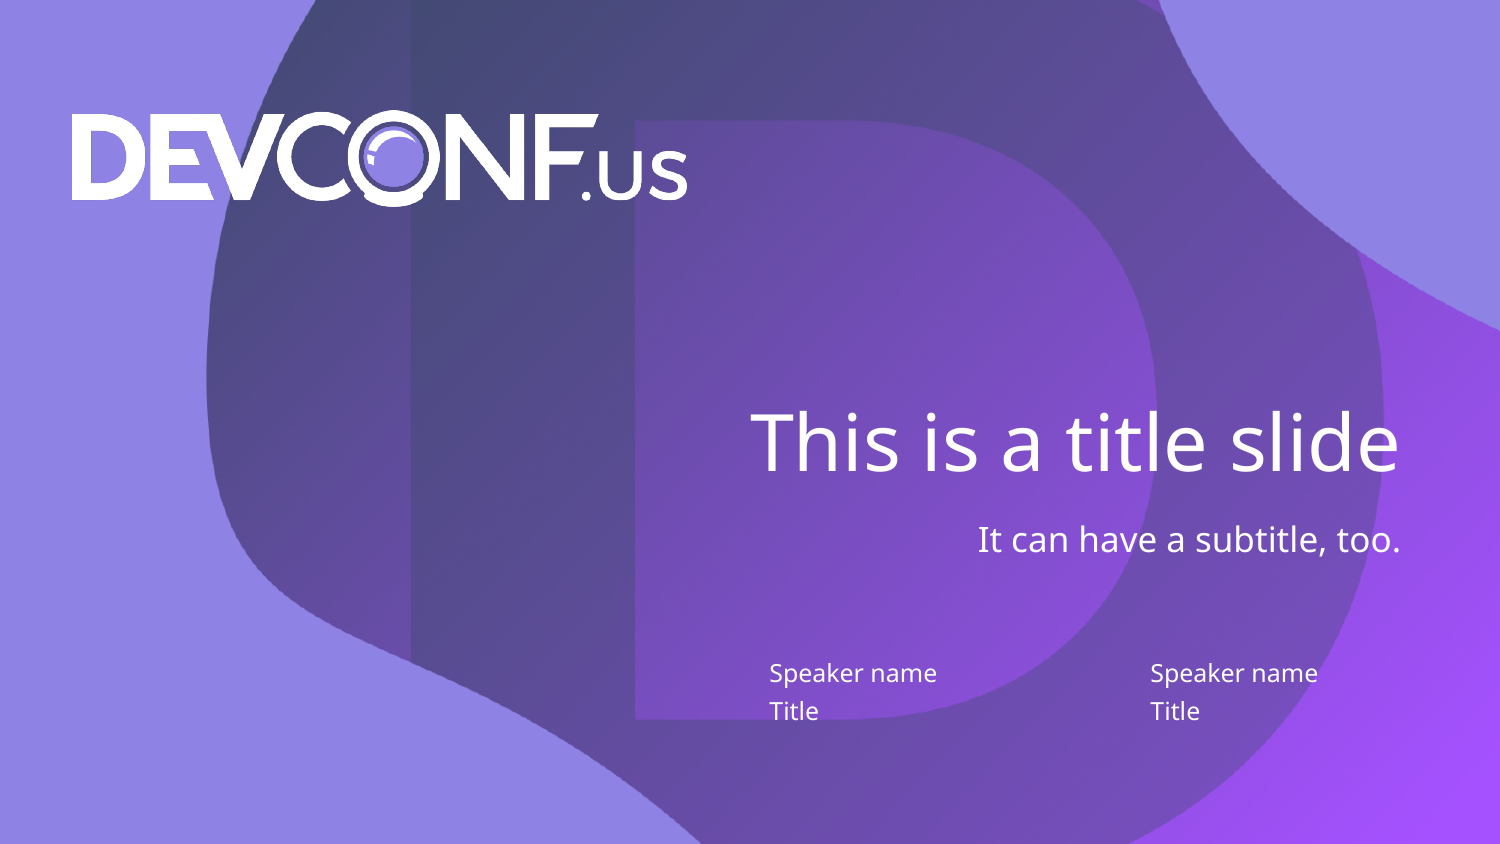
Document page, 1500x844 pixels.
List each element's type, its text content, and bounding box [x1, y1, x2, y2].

title This is a title slide [526, 296, 1402, 488]
picture [0, 0, 1500, 844]
subtitle Speaker name Title [769, 657, 1019, 733]
subtitle It can have a subtitle, too. [526, 507, 1402, 561]
subtitle Speaker name Title [1150, 657, 1400, 733]
